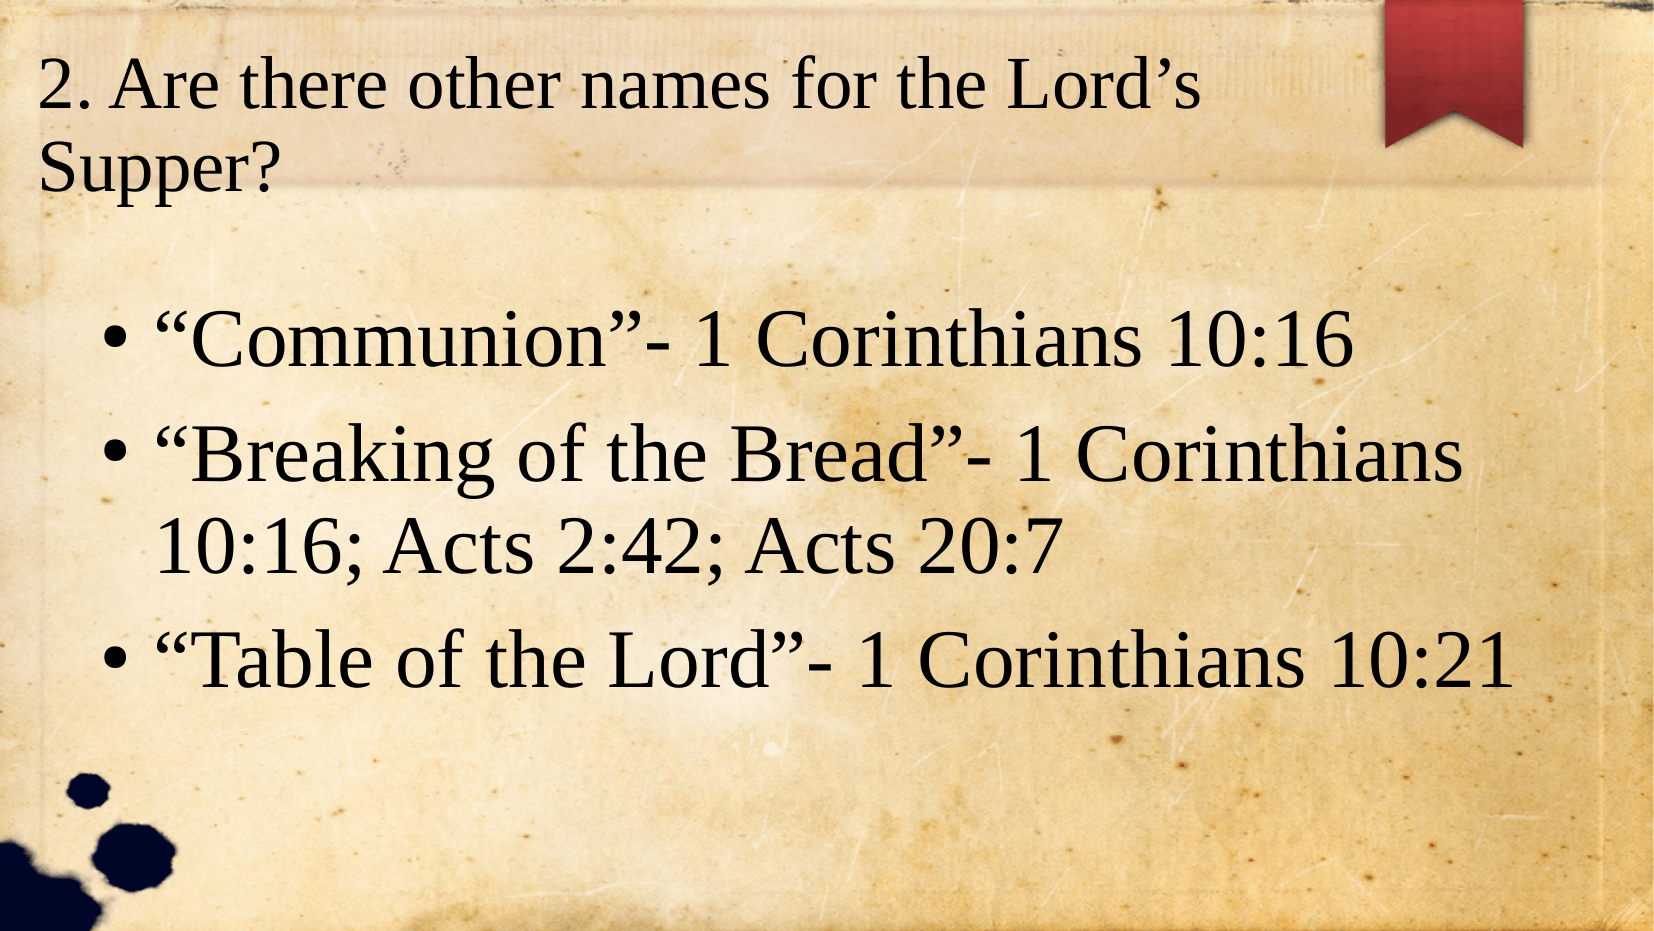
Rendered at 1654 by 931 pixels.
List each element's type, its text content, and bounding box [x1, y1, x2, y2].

picture [0, 0, 1654, 931]
title 2. Are there other names for the Lord’s Supper? [37, 24, 1388, 226]
list “Communion”- 1 Corinthians 10:16 “Breaking of the Bread”- 1 Corinthians 10:16; Acts 2:42; Acts 20:7 “Table of the Lord”- 1 Corinthians 10:21 [82, 292, 1613, 901]
